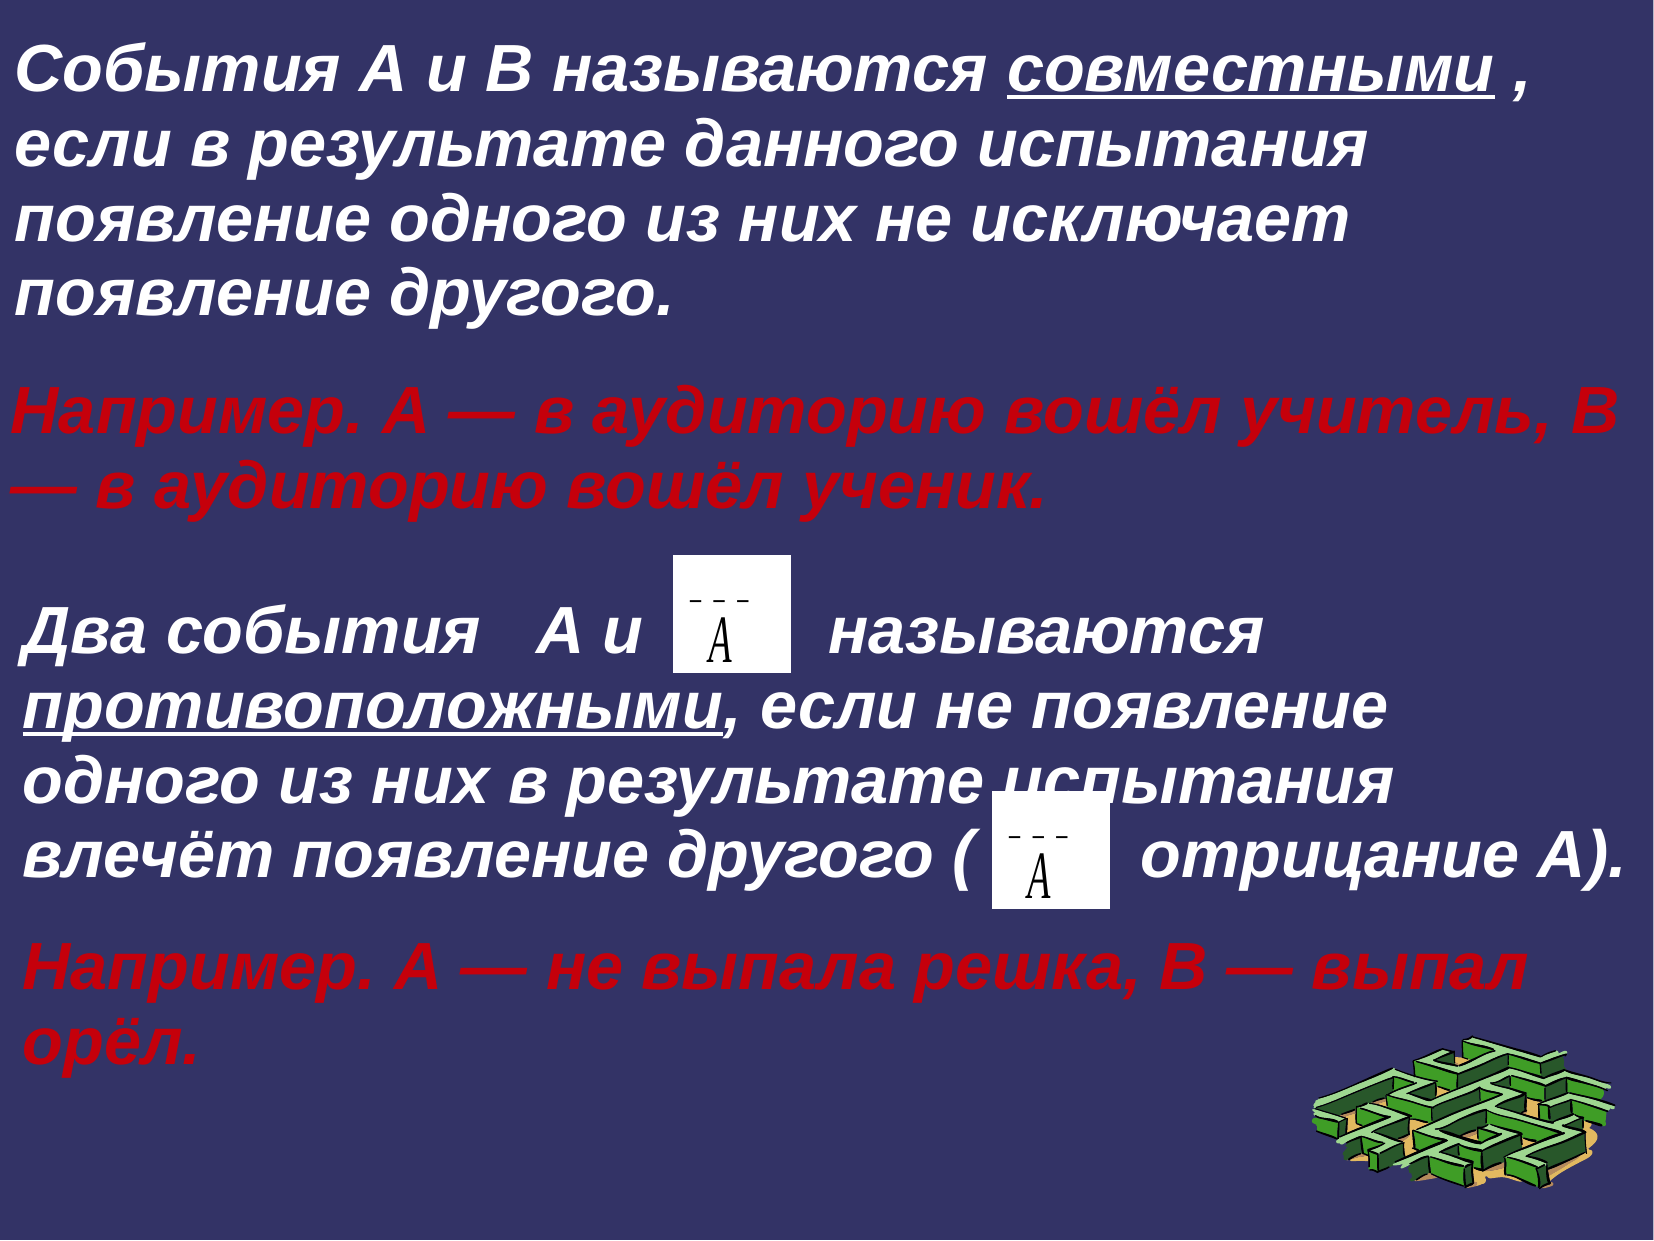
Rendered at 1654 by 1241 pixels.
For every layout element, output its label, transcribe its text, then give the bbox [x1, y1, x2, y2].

picture [673, 555, 792, 674]
picture [992, 791, 1111, 910]
text_box События А и В называются совместными , если в результате данного испытания появление одного из них не исключает появление другого. [0, 23, 1630, 366]
text_box Например. А — не выпала решка, В — выпал орёл. [7, 921, 1654, 1135]
text_box Например. А — в аудиторию вошёл учитель, В — в аудиторию вошёл ученик. [0, 366, 1650, 579]
text_box Два события А и называются противоположными, если не появление одного из них в результате испытания влечёт появление другого ( отрицание А). [7, 585, 1650, 921]
